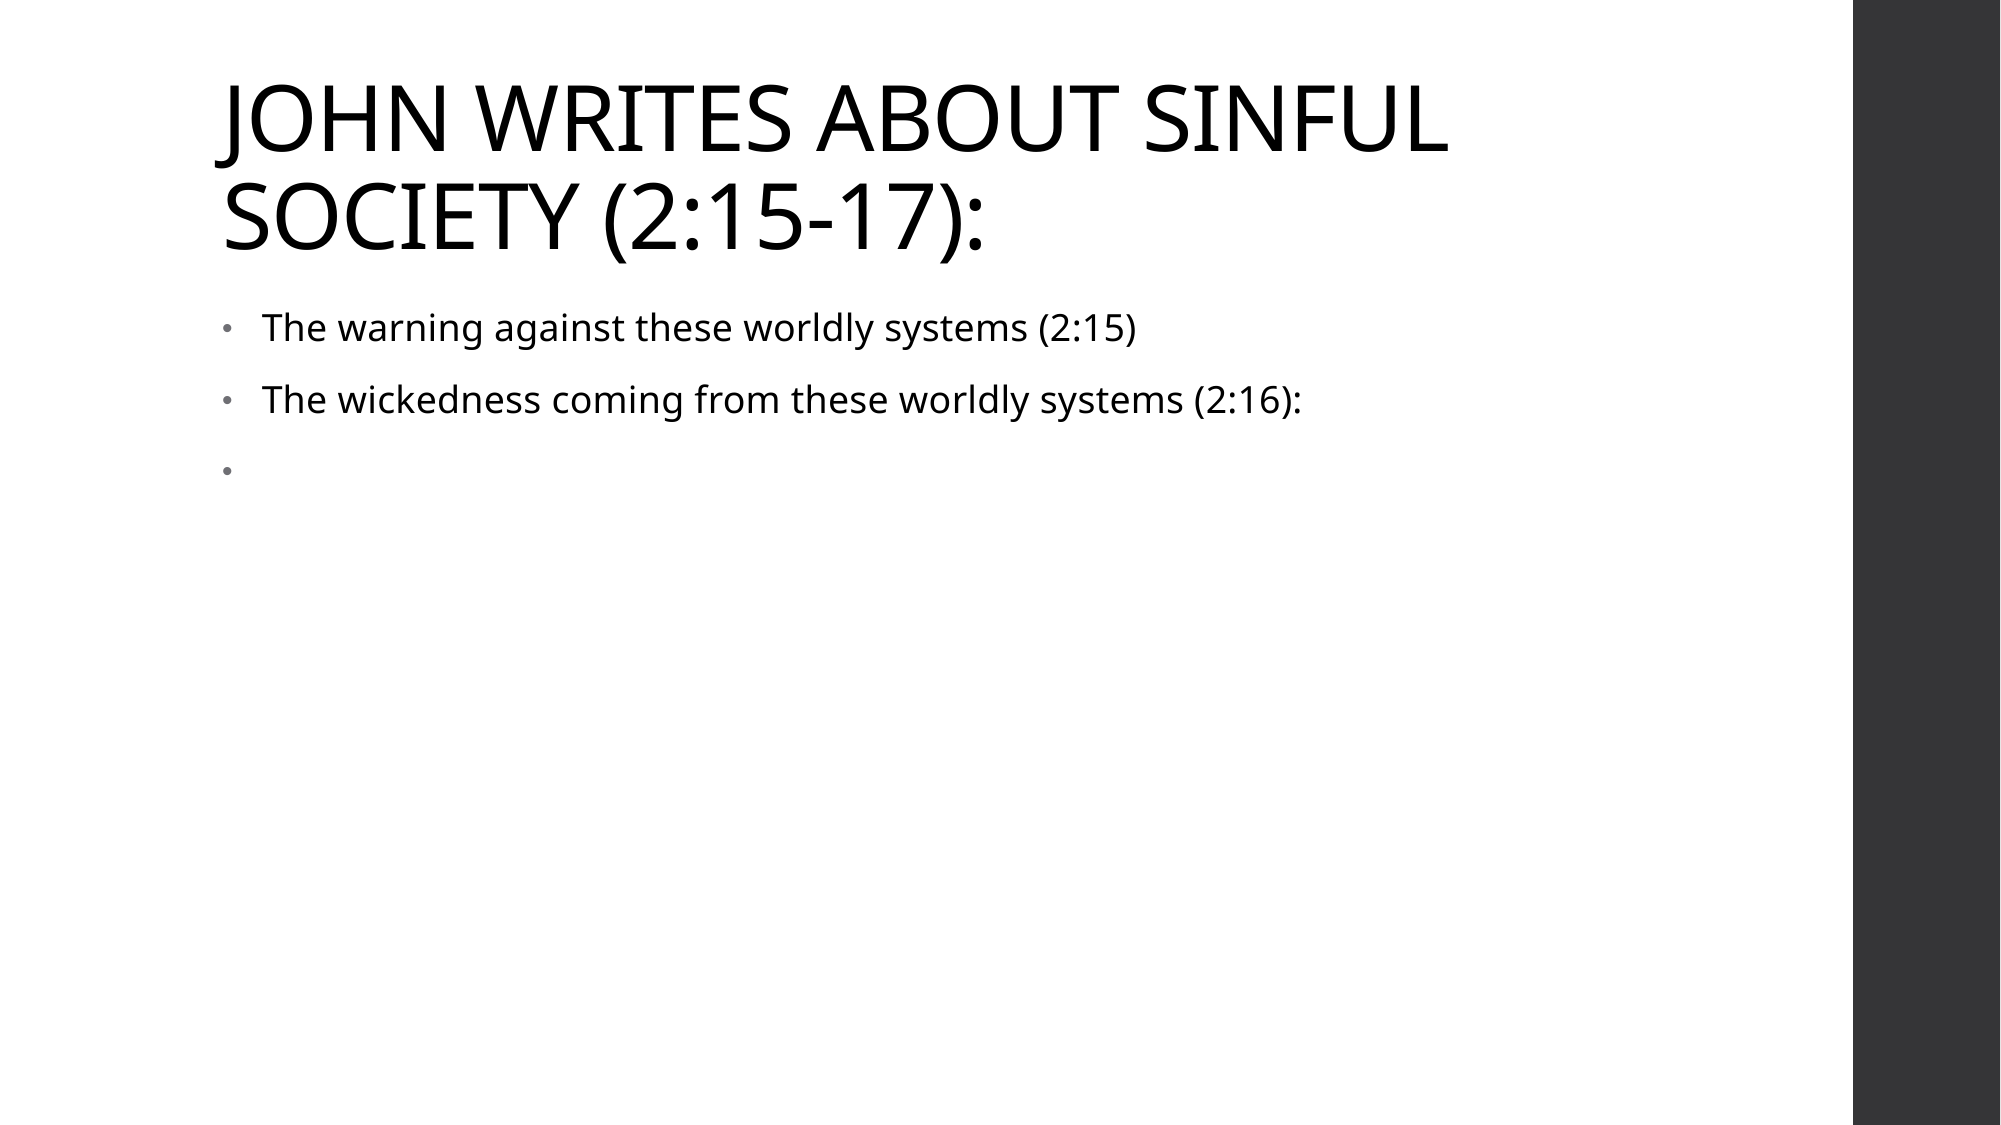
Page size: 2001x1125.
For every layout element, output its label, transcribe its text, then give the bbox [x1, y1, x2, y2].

list The warning against these worldly systems (2:15) The wickedness coming from these worldly systems (2:16): [206, 299, 1617, 1014]
title JOHN WRITES ABOUT SINFUL SOCIETY (2:15-17): [206, 60, 1797, 278]
